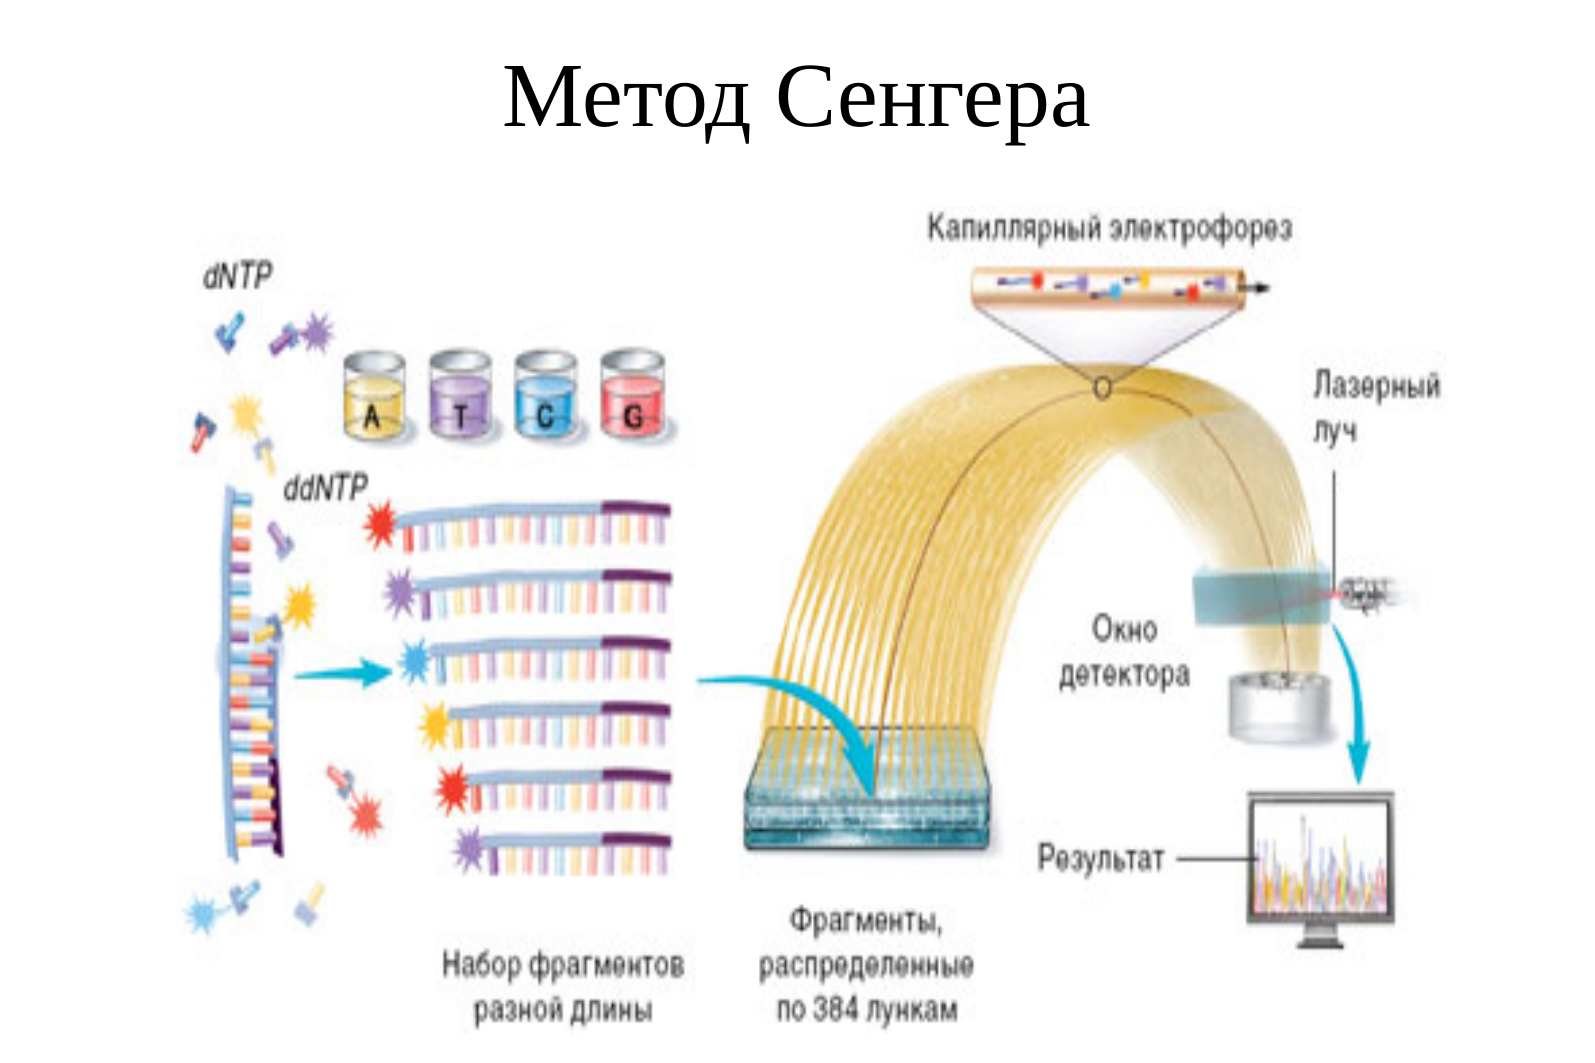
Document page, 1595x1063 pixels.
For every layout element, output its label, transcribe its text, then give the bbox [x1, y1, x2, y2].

title Метод Сенгера [79, 42, 1515, 148]
picture [177, 206, 1447, 1034]
